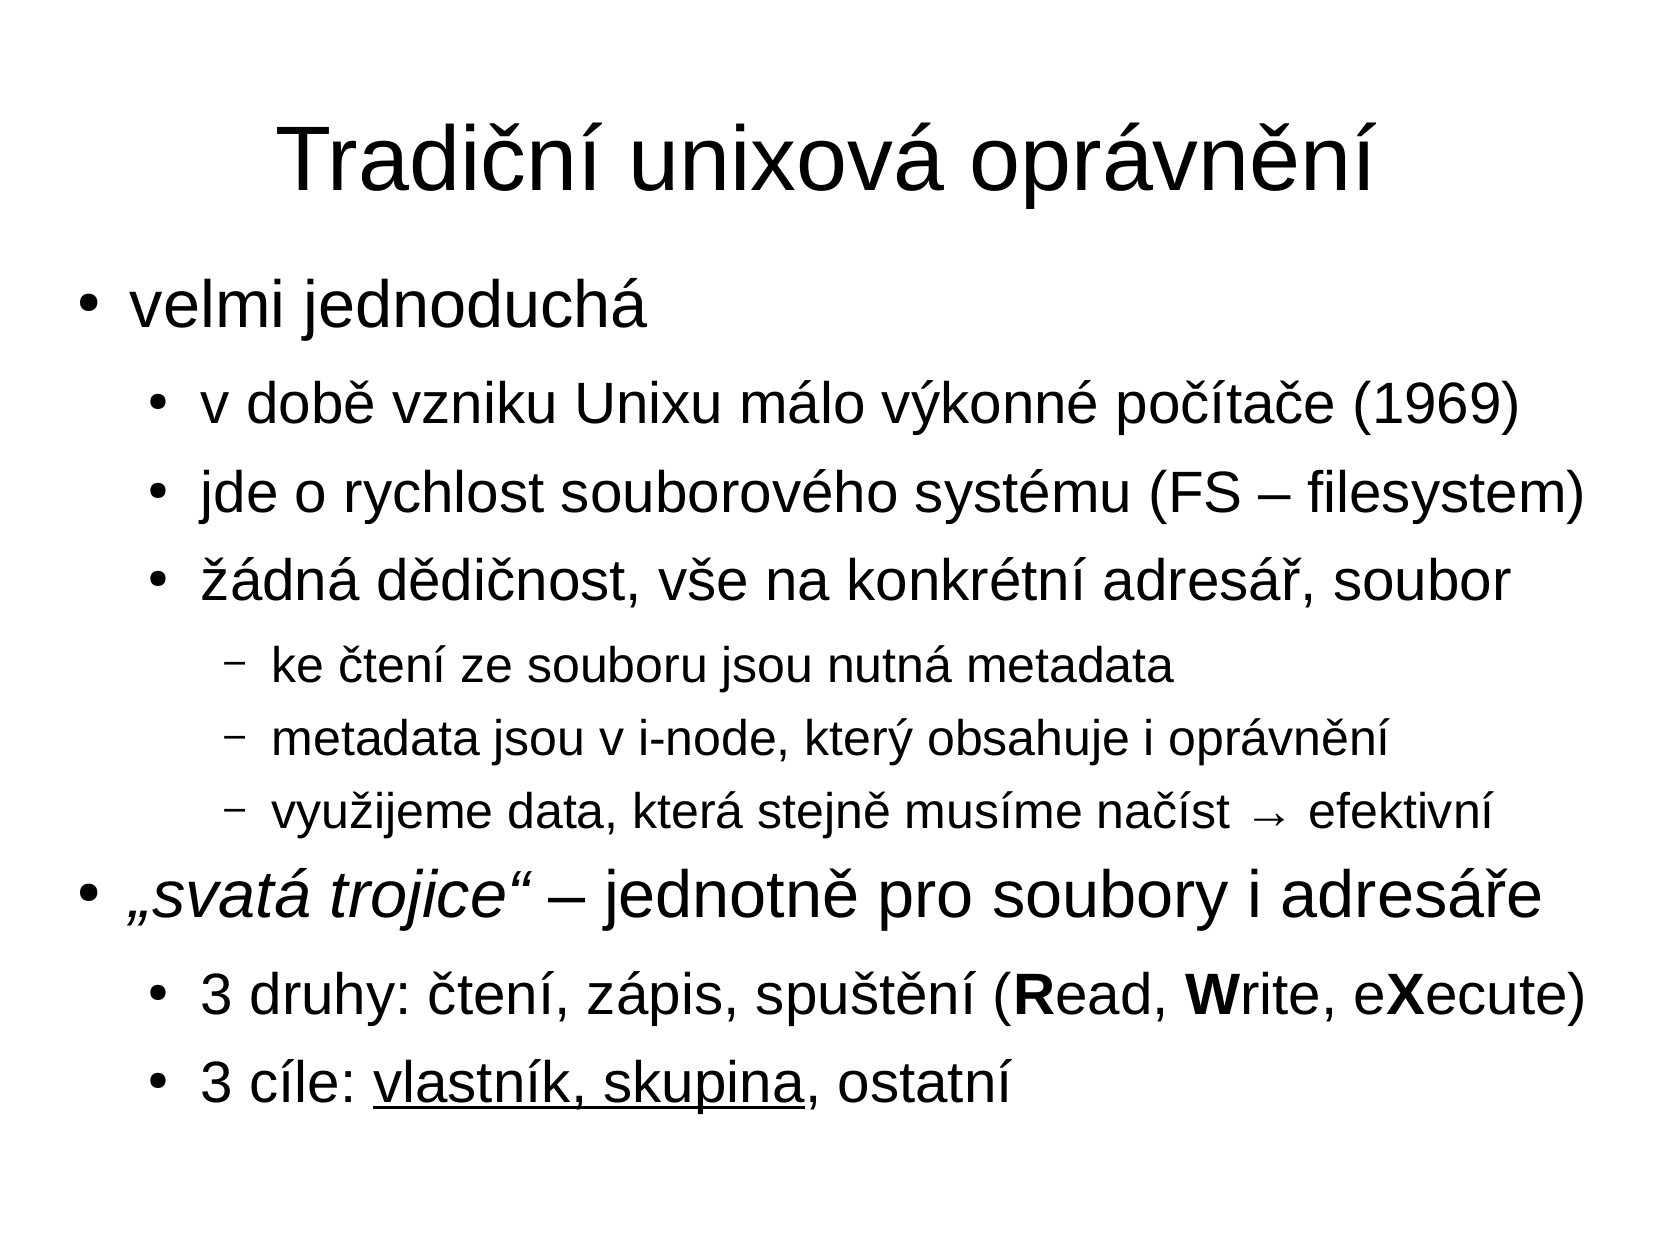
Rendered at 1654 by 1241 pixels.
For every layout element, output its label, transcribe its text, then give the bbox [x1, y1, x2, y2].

title Tradiční unixová oprávnění [82, 62, 1571, 256]
list velmi jednoduchá v době vzniku Unixu málo výkonné počítače (1969) jde o rychlost souborového systému (FS – filesystem) žádná dědičnost, vše na konkrétní adresář, soubor ke čtení ze souboru jsou nutná metadata metadata jsou v i-node, který obsahuje i oprávnění využijeme data, která stejně musíme načíst → efektivní „svatá trojice“ – jednotně pro soubory i adresáře 3 druhy: čtení, zápis, spuštění (Read, Write, eXecute) 3 cíle: vlastník, skupina, ostatní [59, 266, 1625, 1116]
